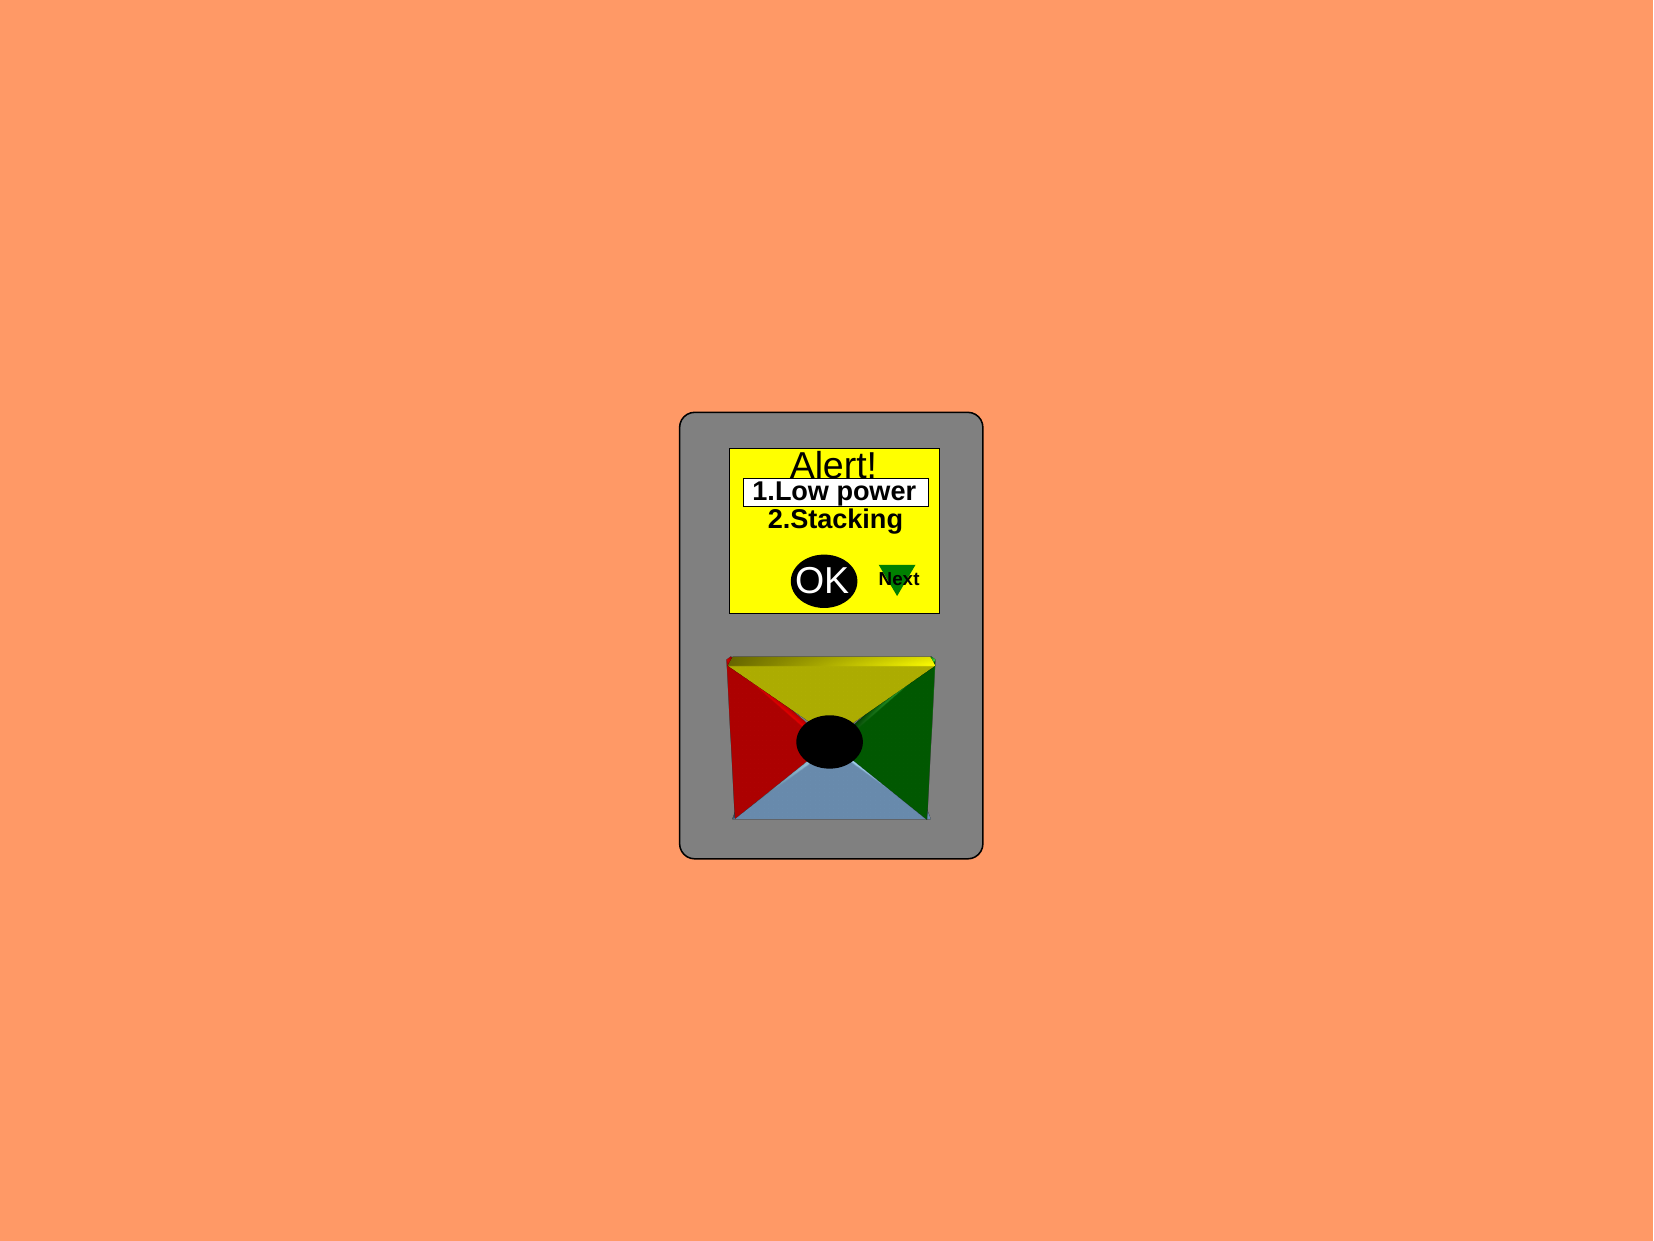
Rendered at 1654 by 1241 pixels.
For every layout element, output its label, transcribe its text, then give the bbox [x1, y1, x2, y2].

text_box 2.Stacking [753, 496, 965, 542]
text_box Alert! [775, 437, 1029, 495]
text_box 1.Low power [729, 468, 940, 514]
text_box OK [791, 555, 857, 608]
text_box Next [864, 560, 938, 597]
text_box [679, 412, 983, 859]
